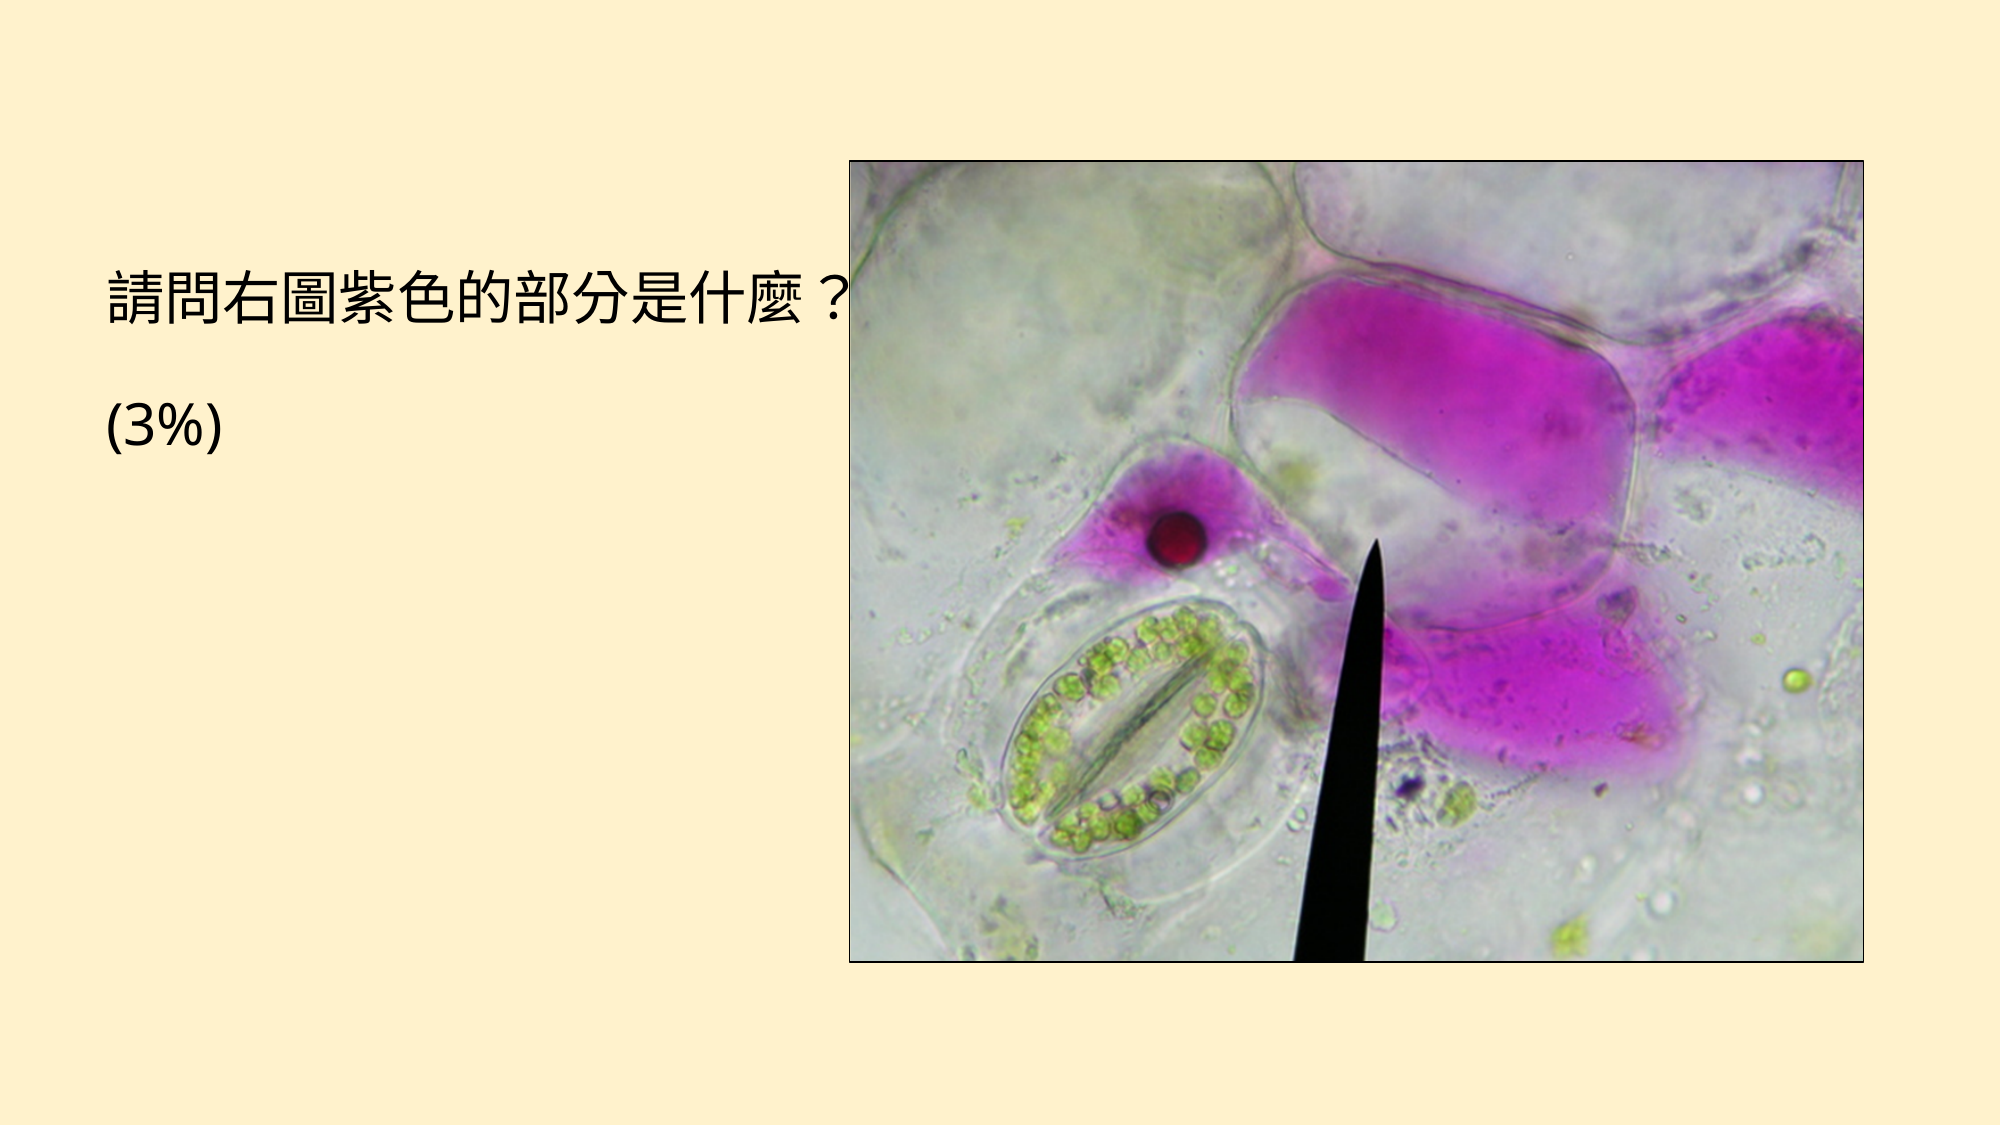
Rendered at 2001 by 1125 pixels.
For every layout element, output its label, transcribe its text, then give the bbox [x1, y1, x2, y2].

picture [850, 161, 1863, 962]
list 請問右圖紫色的部分是什麼？ (3%) [91, 261, 849, 888]
